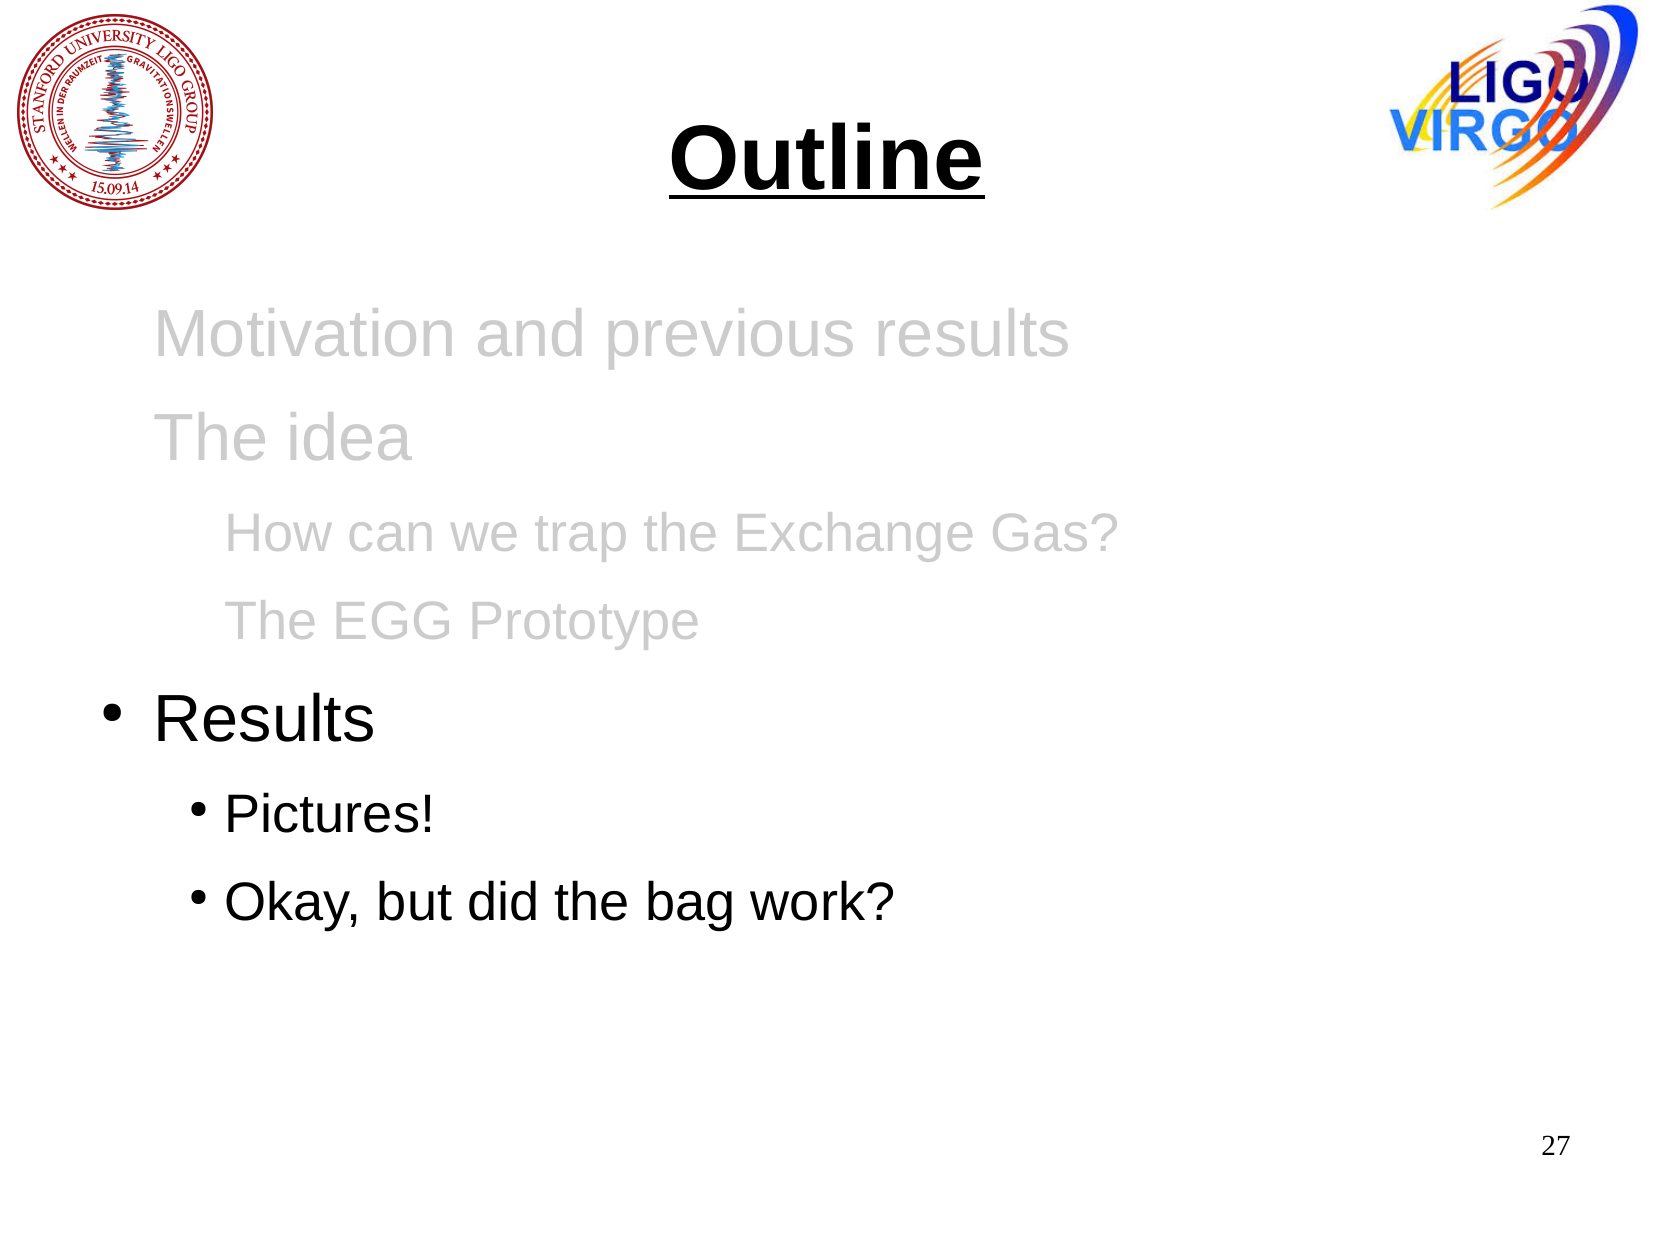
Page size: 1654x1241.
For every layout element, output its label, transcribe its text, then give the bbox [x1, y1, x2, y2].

picture [1372, 0, 1654, 210]
picture [17, 14, 213, 210]
text_box Motivation and previous results The idea How can we trap the Exchange Gas? The EGG Prototype Results Pictures! Okay, but did the bag work? [82, 290, 1571, 1010]
text_box Outline [82, 49, 1571, 257]
